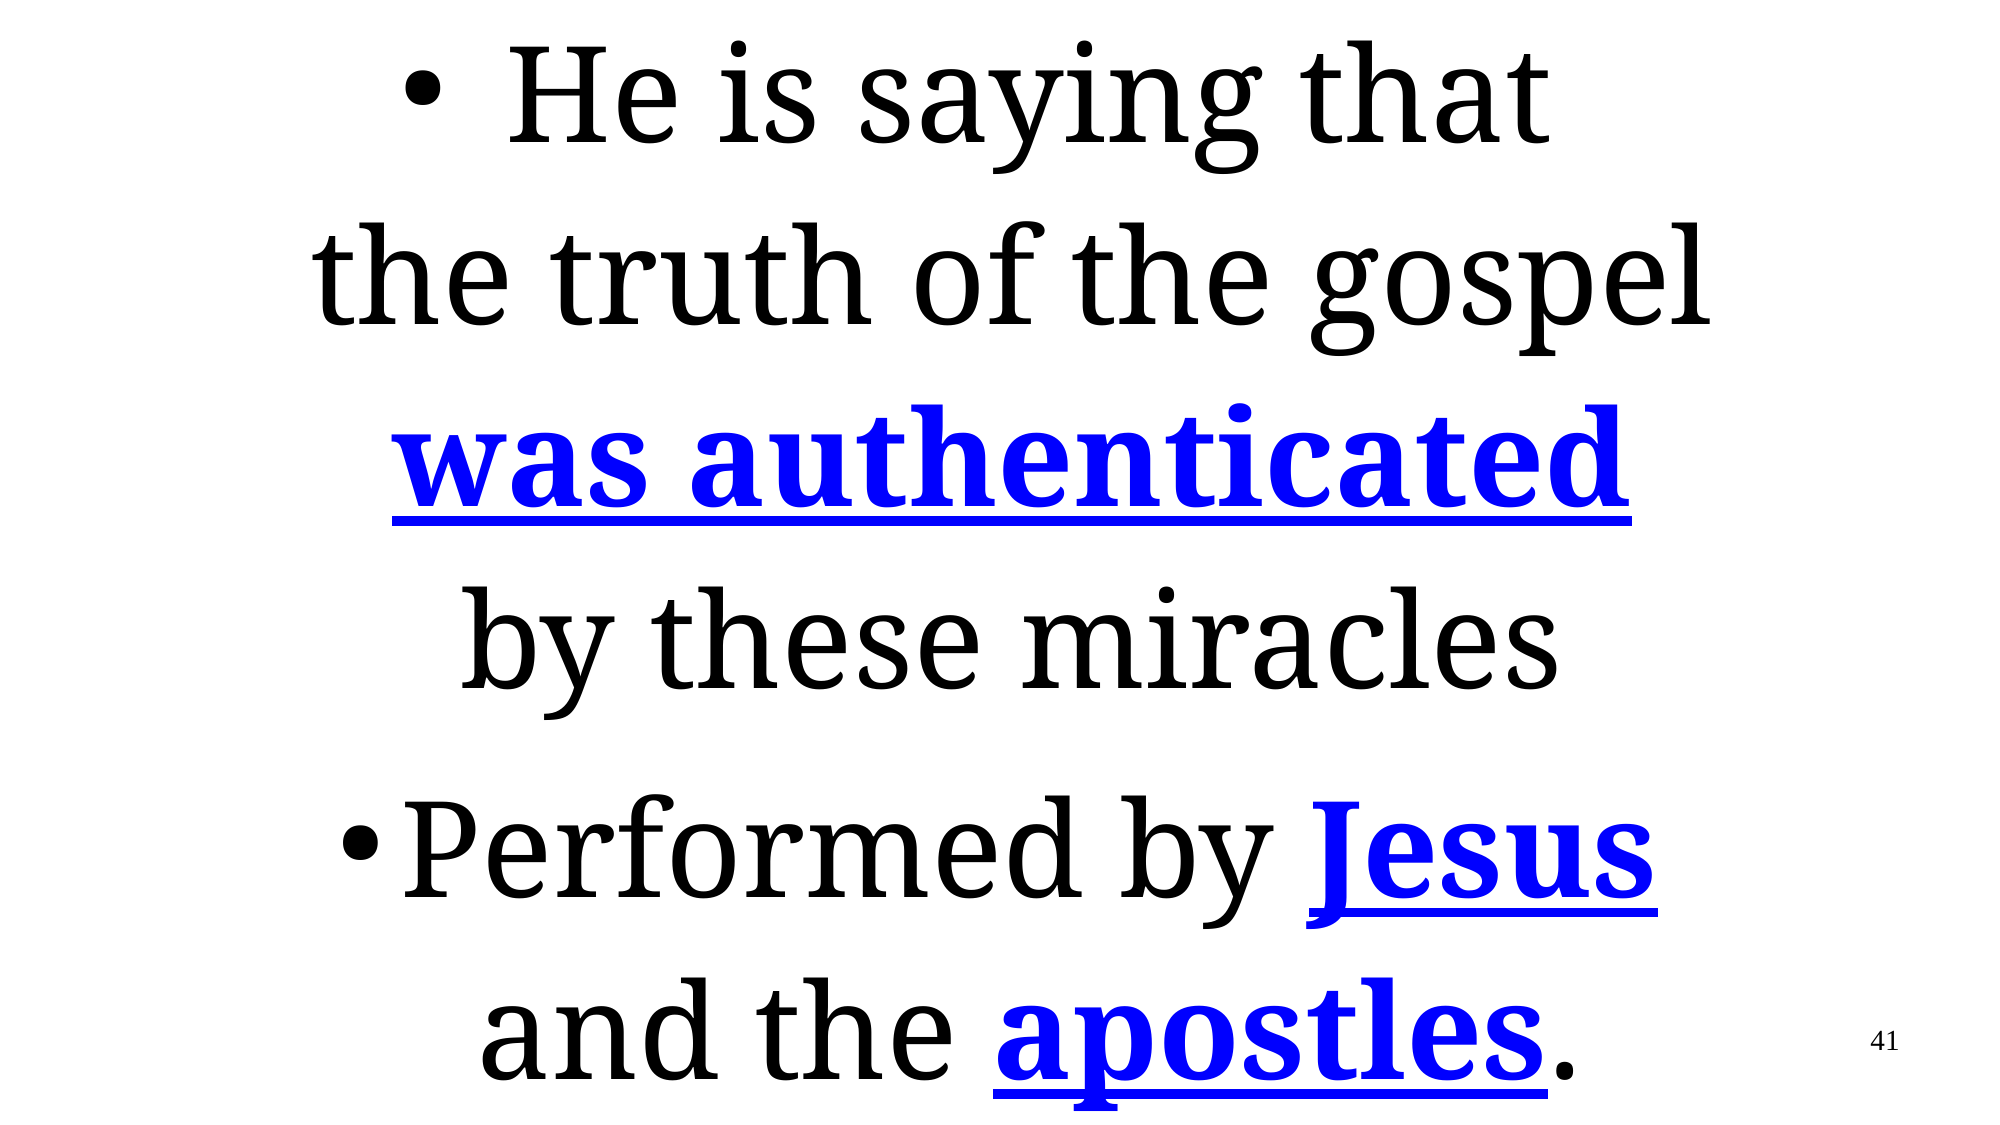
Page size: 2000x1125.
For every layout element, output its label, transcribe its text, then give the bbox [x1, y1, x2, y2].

list He is saying that the truth of the gospel was authenticated by these miracles Performed by Jesus and the apostles. [0, 0, 1996, 1123]
